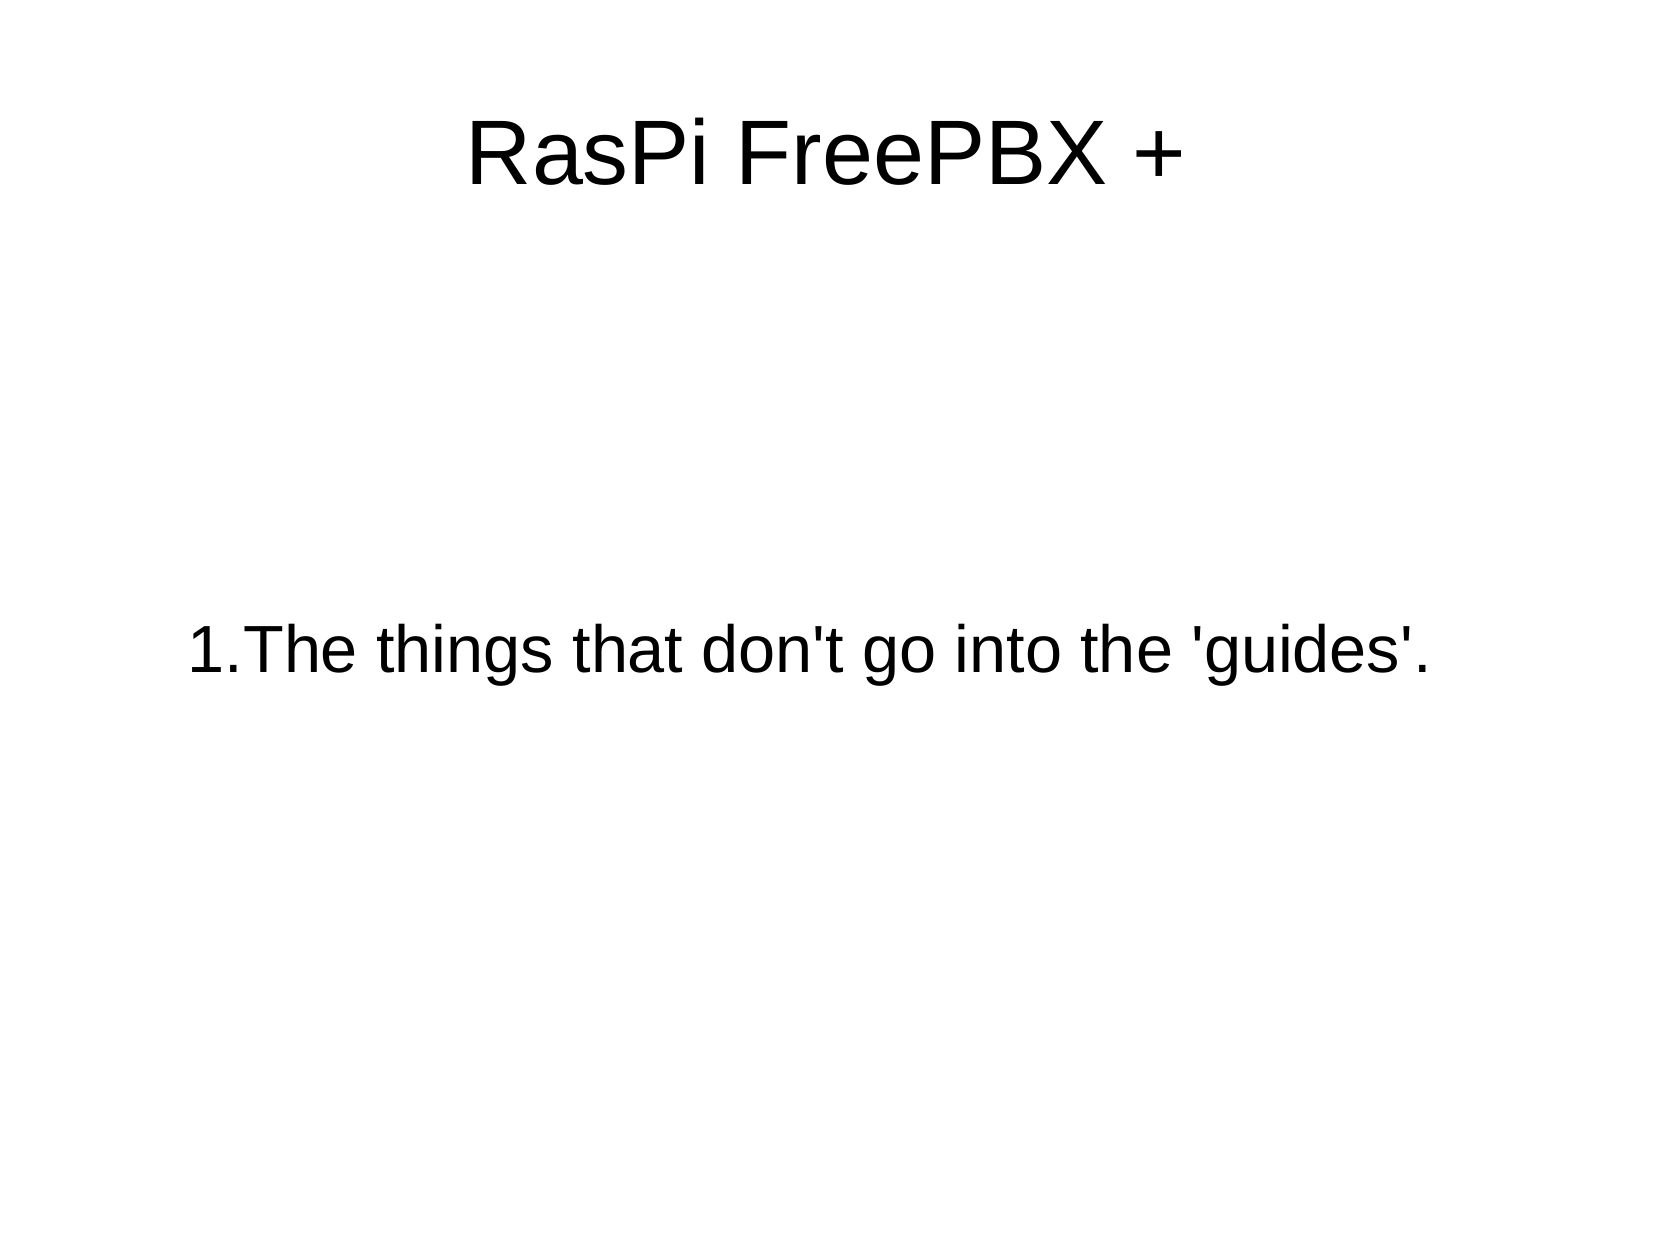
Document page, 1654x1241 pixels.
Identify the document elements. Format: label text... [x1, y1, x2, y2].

title RasPi FreePBX + [82, 49, 1571, 257]
subtitle 1.The things that don't go into the 'guides'. [82, 290, 1538, 1010]
